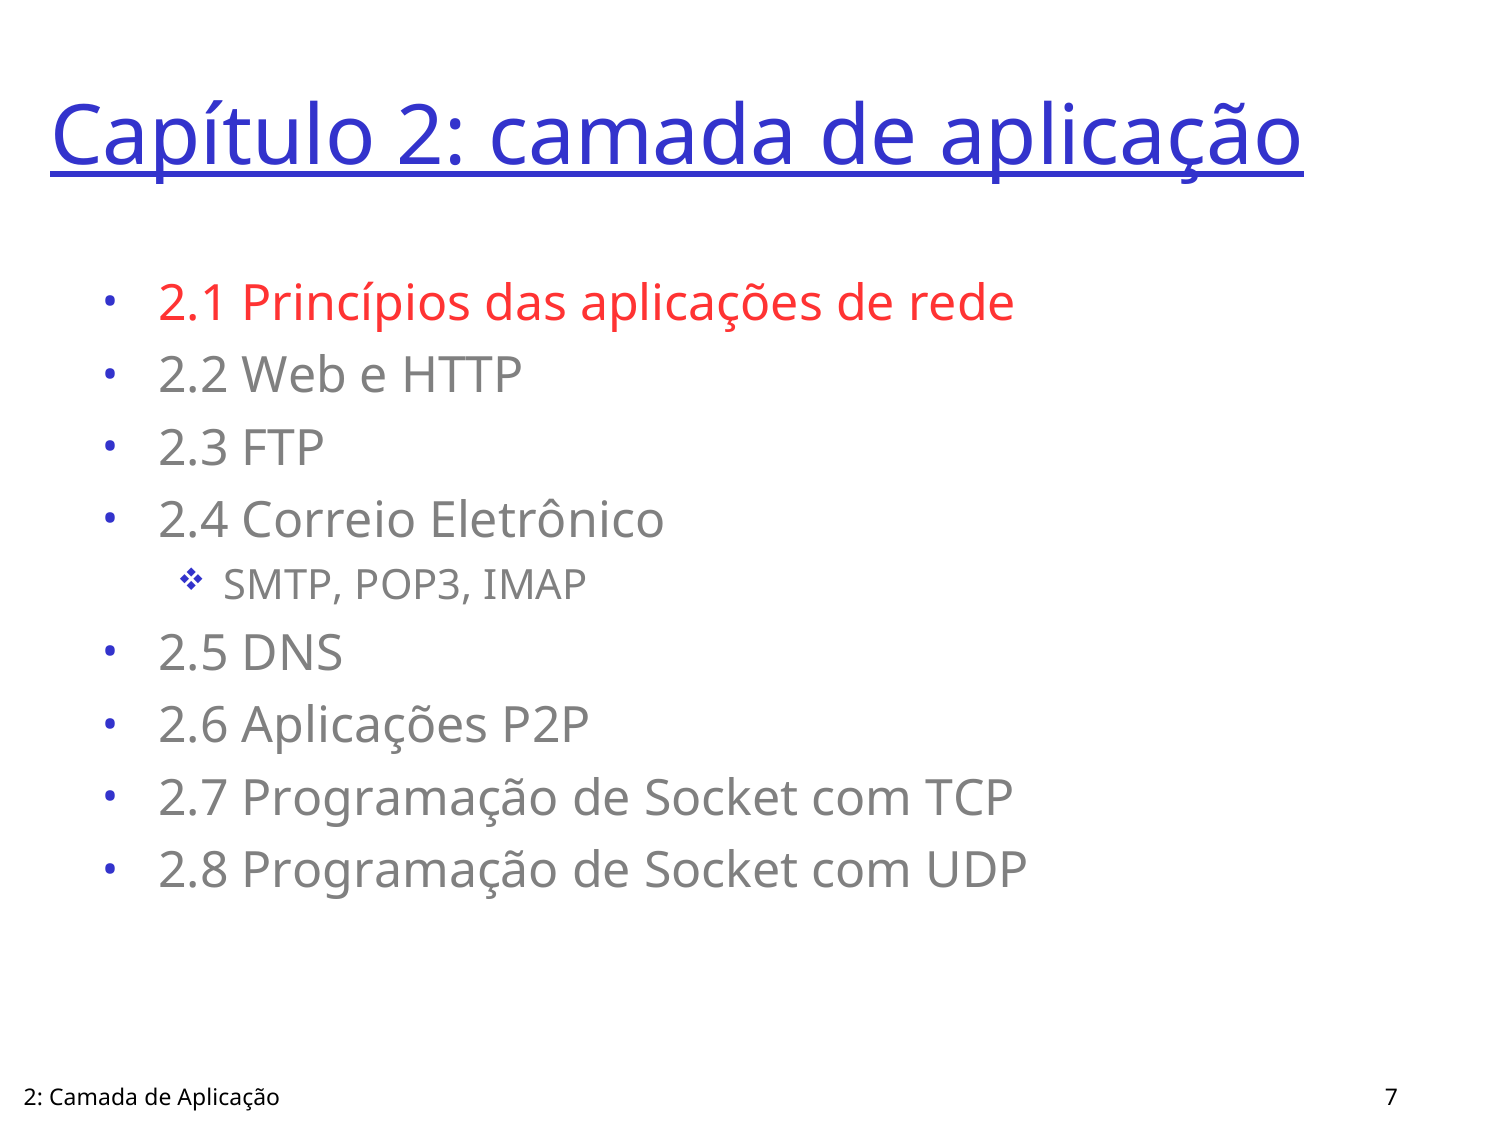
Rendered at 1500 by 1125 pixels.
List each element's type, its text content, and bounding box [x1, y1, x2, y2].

list 2.1 Princípios das aplicações de rede 2.2 Web e HTTP 2.3 FTP 2.4 Correio Eletrônico SMTP, POP3, IMAP 2.5 DNS 2.6 Aplicações P2P 2.7 Programação de Socket com TCP 2.8 Programação de Socket com UDP [87, 262, 1443, 1026]
title Capítulo 2: camada de aplicação [35, 37, 1430, 225]
